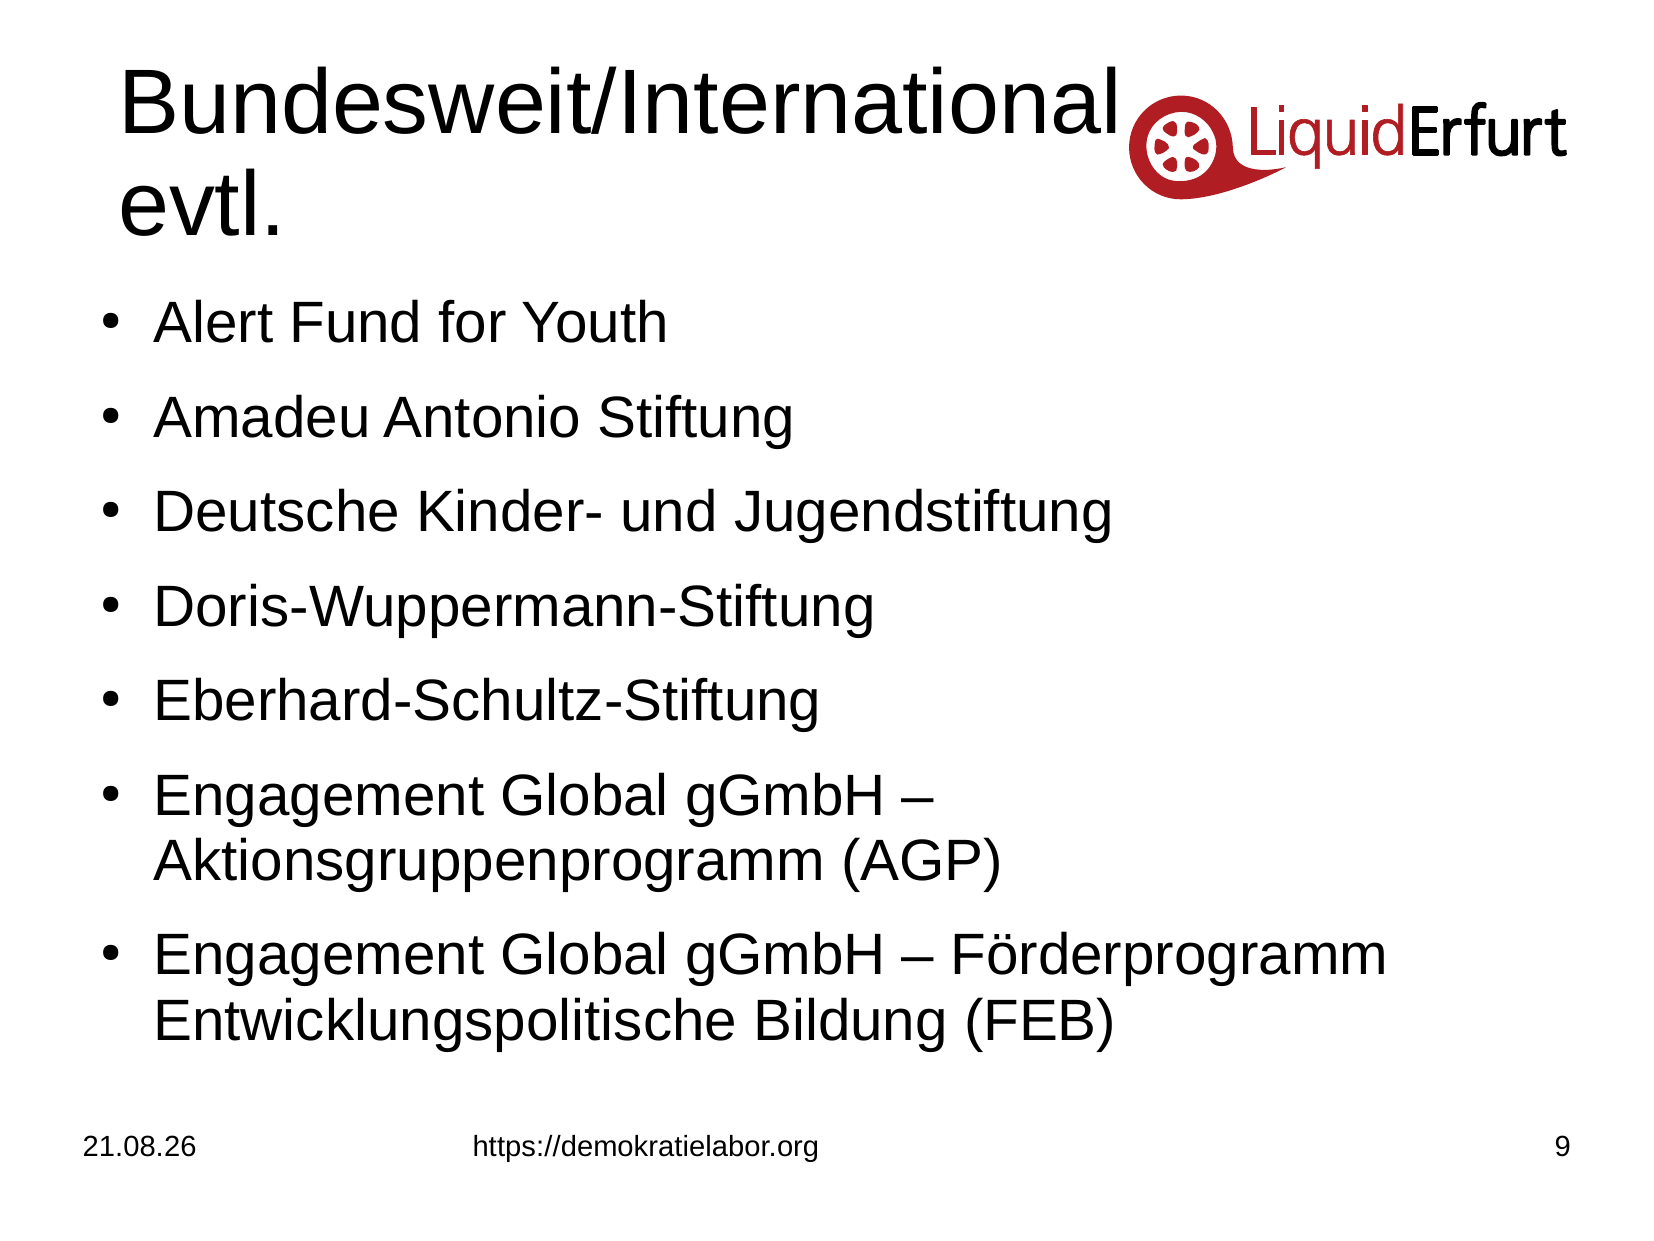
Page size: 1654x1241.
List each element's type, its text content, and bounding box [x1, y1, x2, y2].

list Alert Fund for Youth Amadeu Antonio Stiftung Deutsche Kinder- und Jugendstiftung Doris-Wuppermann-Stiftung Eberhard-Schultz-Stiftung Engagement Global gGmbH – Aktionsgruppenprogramm (AGP) Engagement Global gGmbH – Förderprogramm Entwicklungspolitische Bildung (FEB) [82, 290, 1571, 1051]
title Bundesweit/International evtl. [82, 49, 1571, 257]
